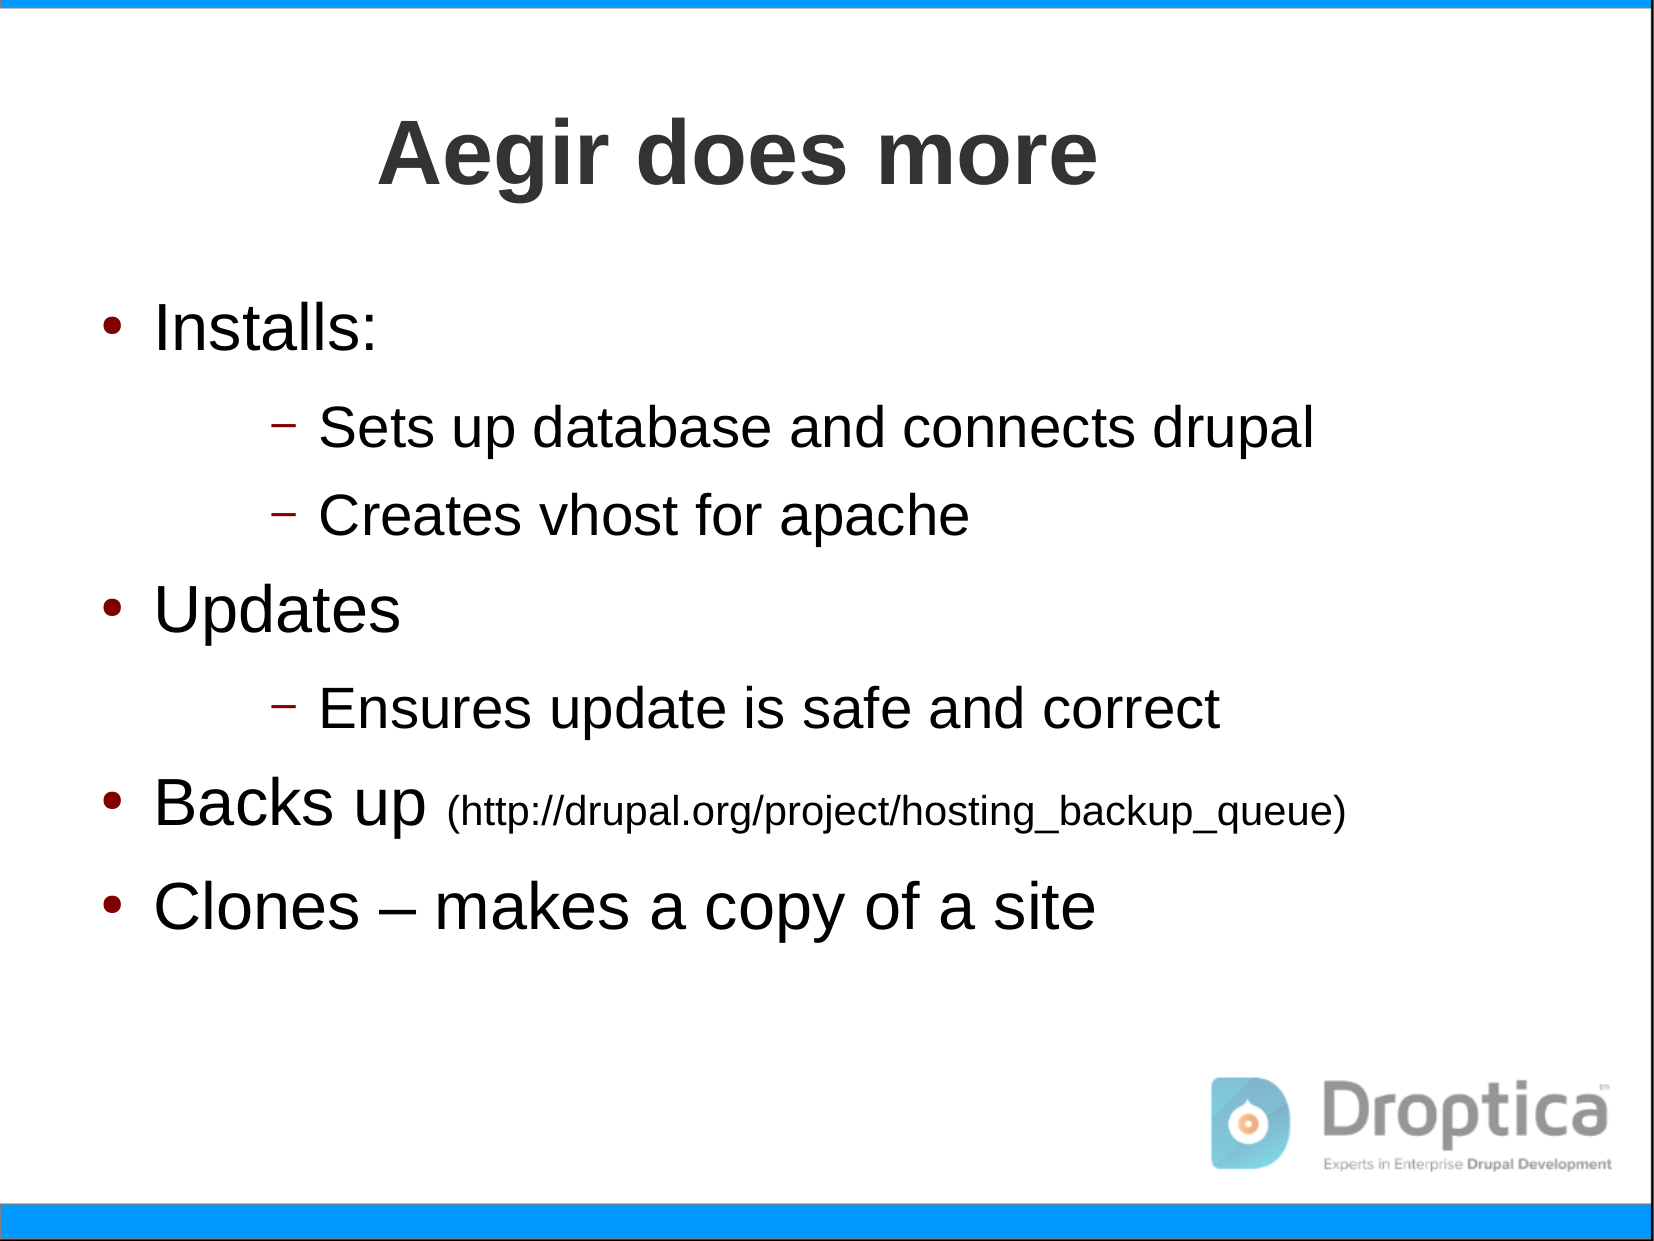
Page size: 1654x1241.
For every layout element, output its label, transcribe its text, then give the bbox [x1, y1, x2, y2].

picture [0, 0, 1654, 1241]
list Installs: Sets up database and connects drupal Creates vhost for apache Updates Ensures update is safe and correct Backs up (http://drupal.org/project/hosting_backup_queue) Clones – makes a copy of a site [82, 290, 1418, 1010]
title Aegir does more [59, 49, 1418, 257]
